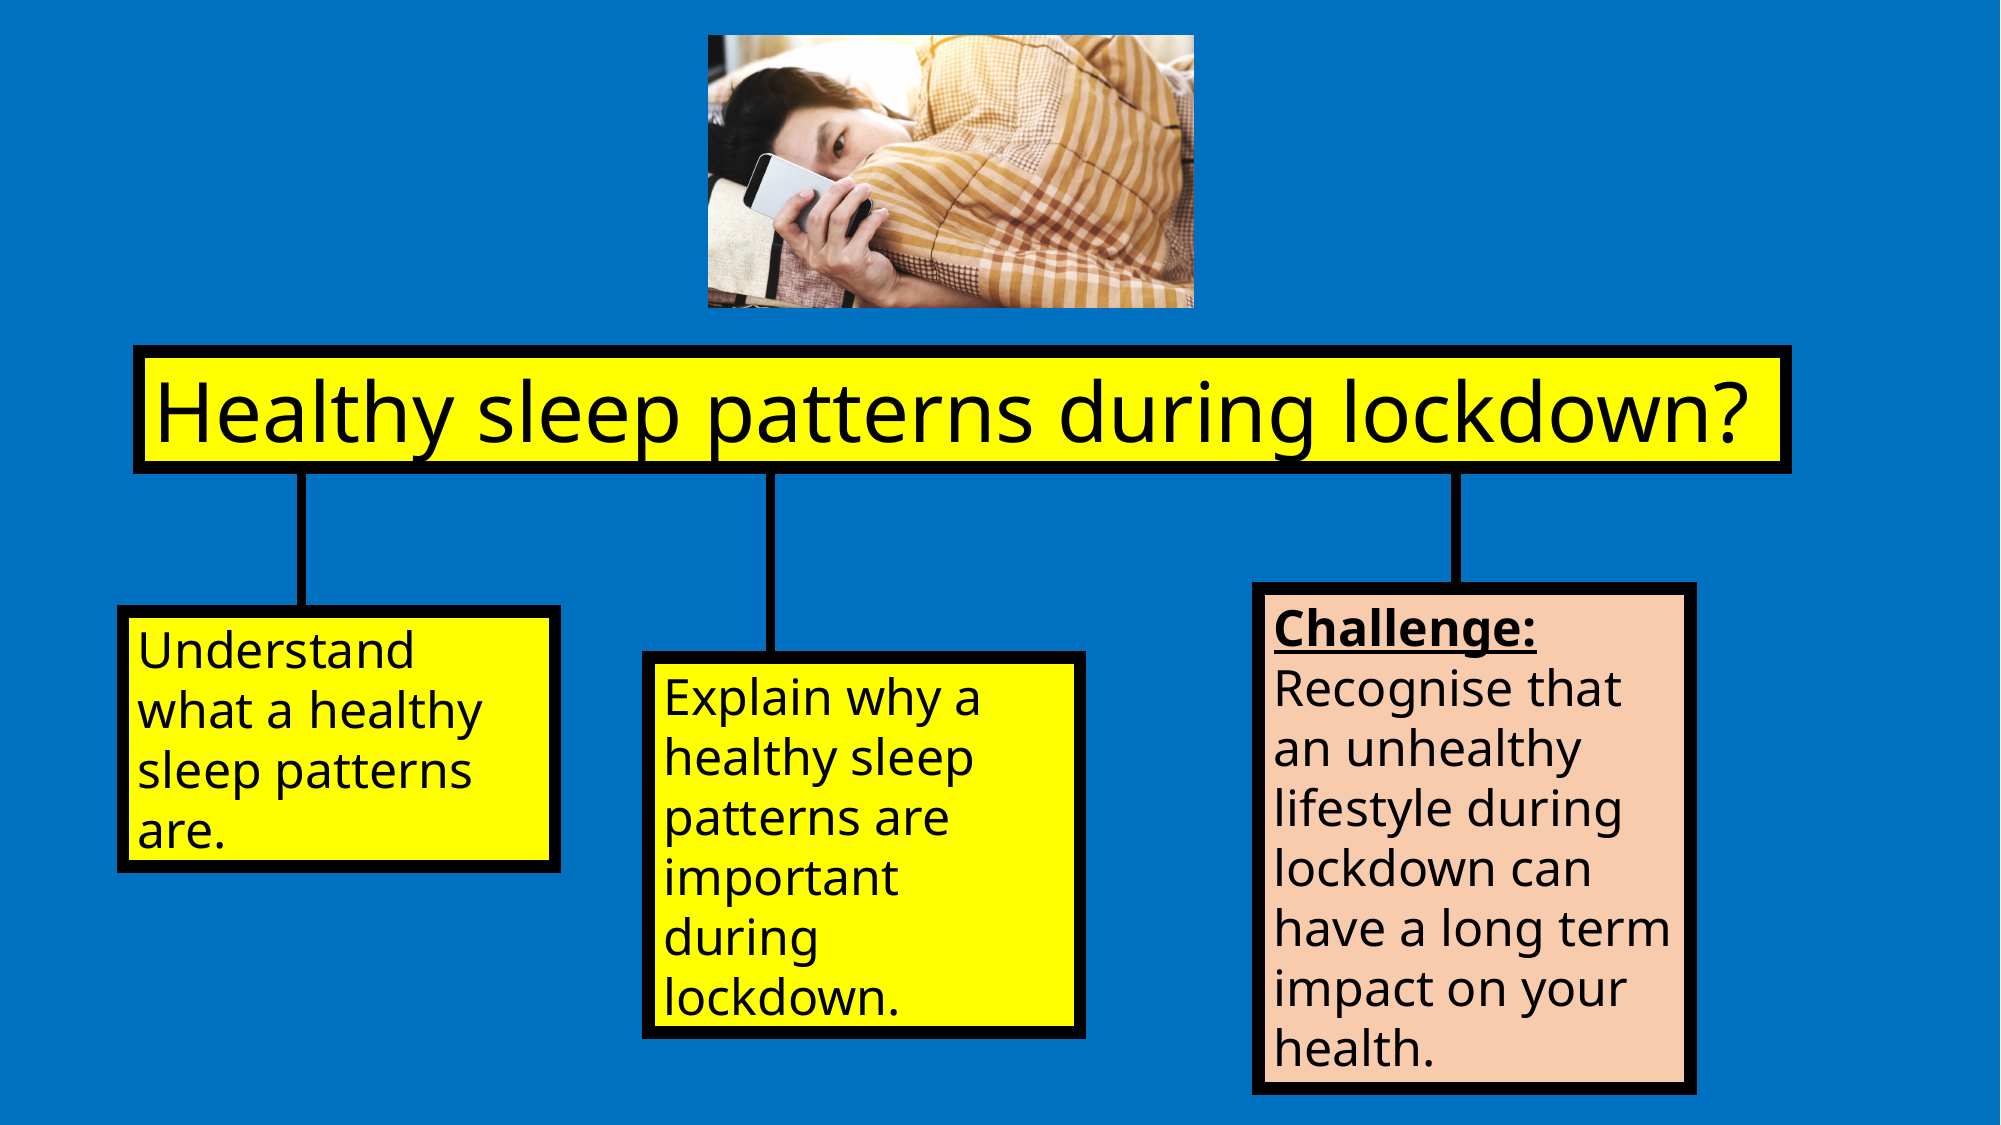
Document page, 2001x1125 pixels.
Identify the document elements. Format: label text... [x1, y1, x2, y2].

picture [708, 35, 1194, 308]
text_box Healthy sleep patterns during lockdown? [138, 351, 1786, 468]
text_box Challenge: Recognise that an unhealthy lifestyle during lockdown can have a long term impact on your health. [1258, 588, 1691, 1089]
text_box Explain why a healthy sleep patterns are important during lockdown. [648, 657, 1081, 976]
text_box Understand what a healthy sleep patterns are. [122, 611, 555, 809]
